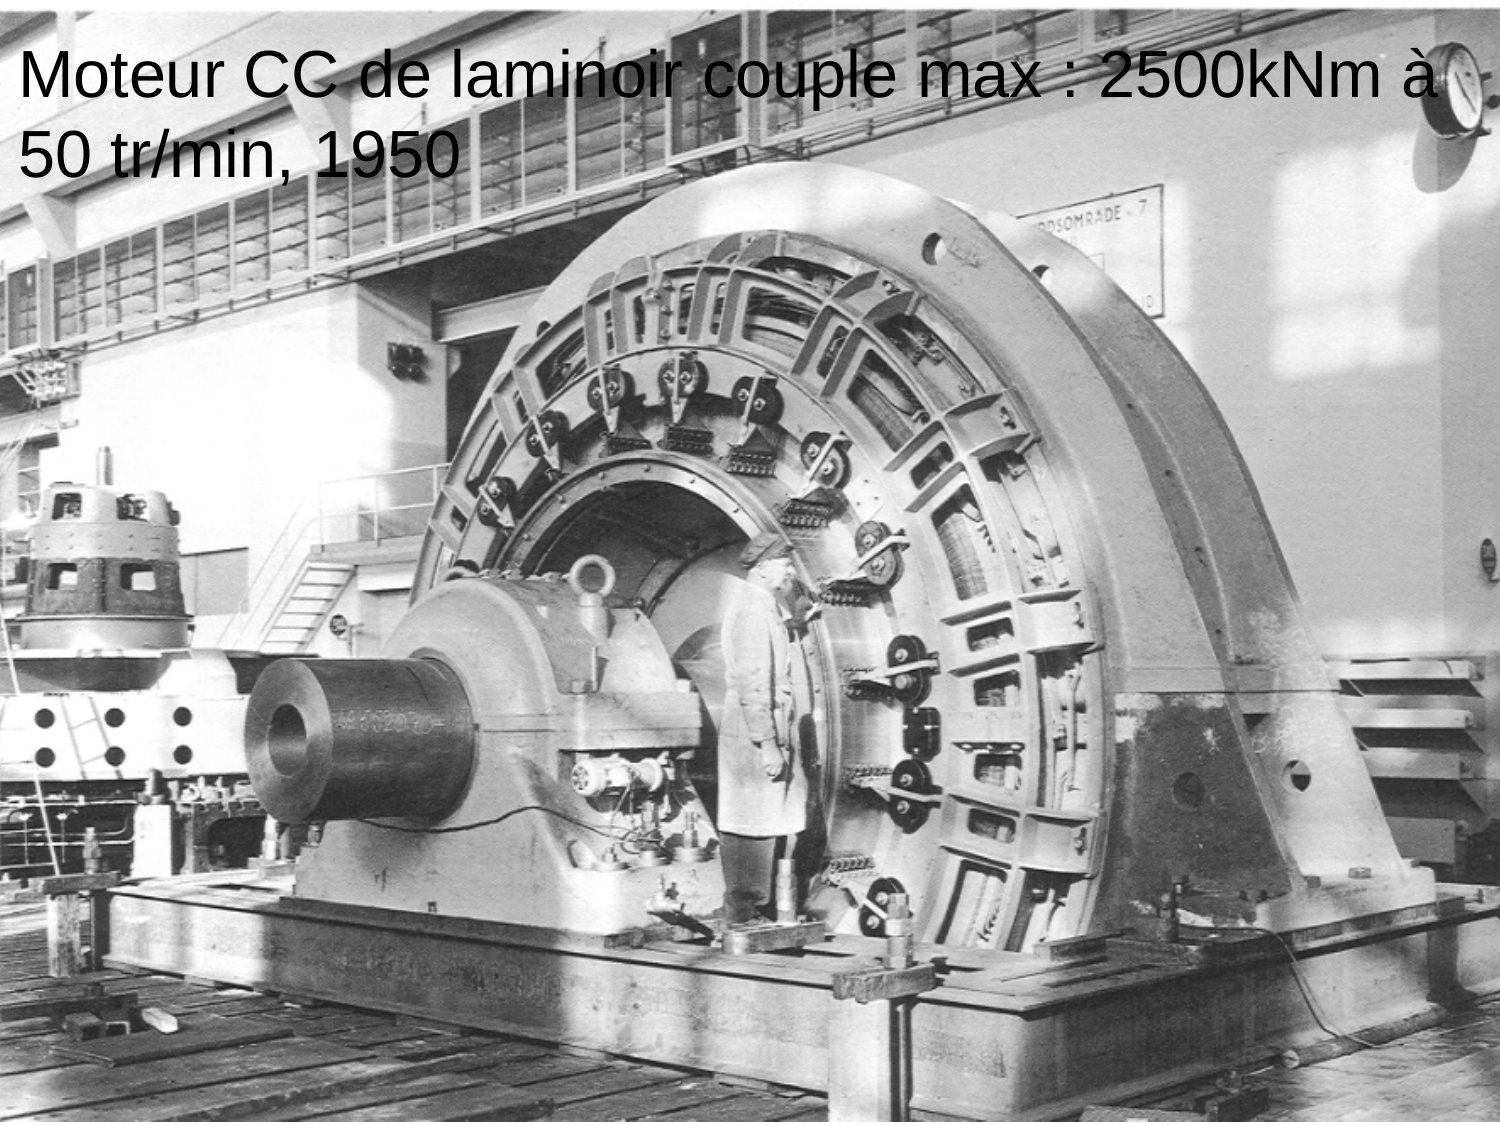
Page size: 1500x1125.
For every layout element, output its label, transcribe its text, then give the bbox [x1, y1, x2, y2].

text_box Moteur CC de laminoir couple max : 2500kNm à 50 tr/min, 1950 [3, 23, 1474, 199]
picture [0, 3, 1500, 1122]
